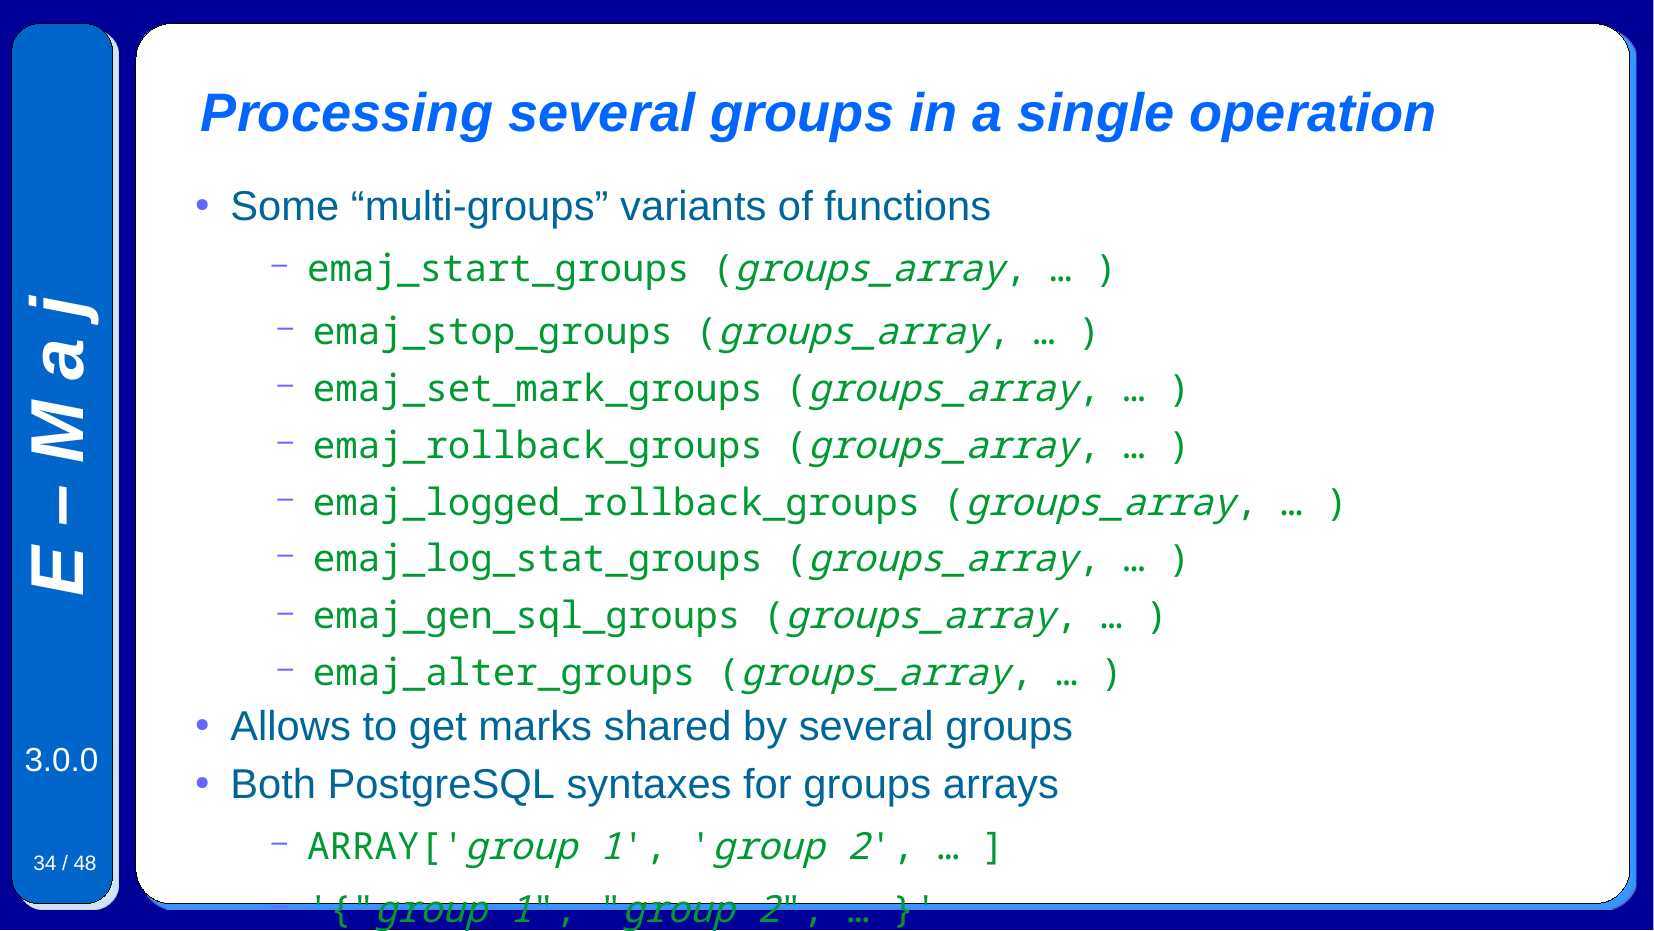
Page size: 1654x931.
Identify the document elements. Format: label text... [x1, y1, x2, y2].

list Some “multi-groups” variants of functions emaj_start_groups (groups_array, … ) emaj_stop_groups (groups_array, … ) emaj_set_mark_groups (groups_array, … ) emaj_rollback_groups (groups_array, … ) emaj_logged_rollback_groups (groups_array, … ) emaj_log_stat_groups (groups_array, … ) emaj_gen_sql_groups (groups_array, … ) emaj_alter_groups (groups_array, … ) Allows to get marks shared by several groups Both PostgreSQL syntaxes for groups arrays ARRAY['group 1', 'group 2', … ] '{"group 1", "group 2", … }' [177, 183, 1587, 859]
title Processing several groups in a single operation [200, 34, 1575, 183]
